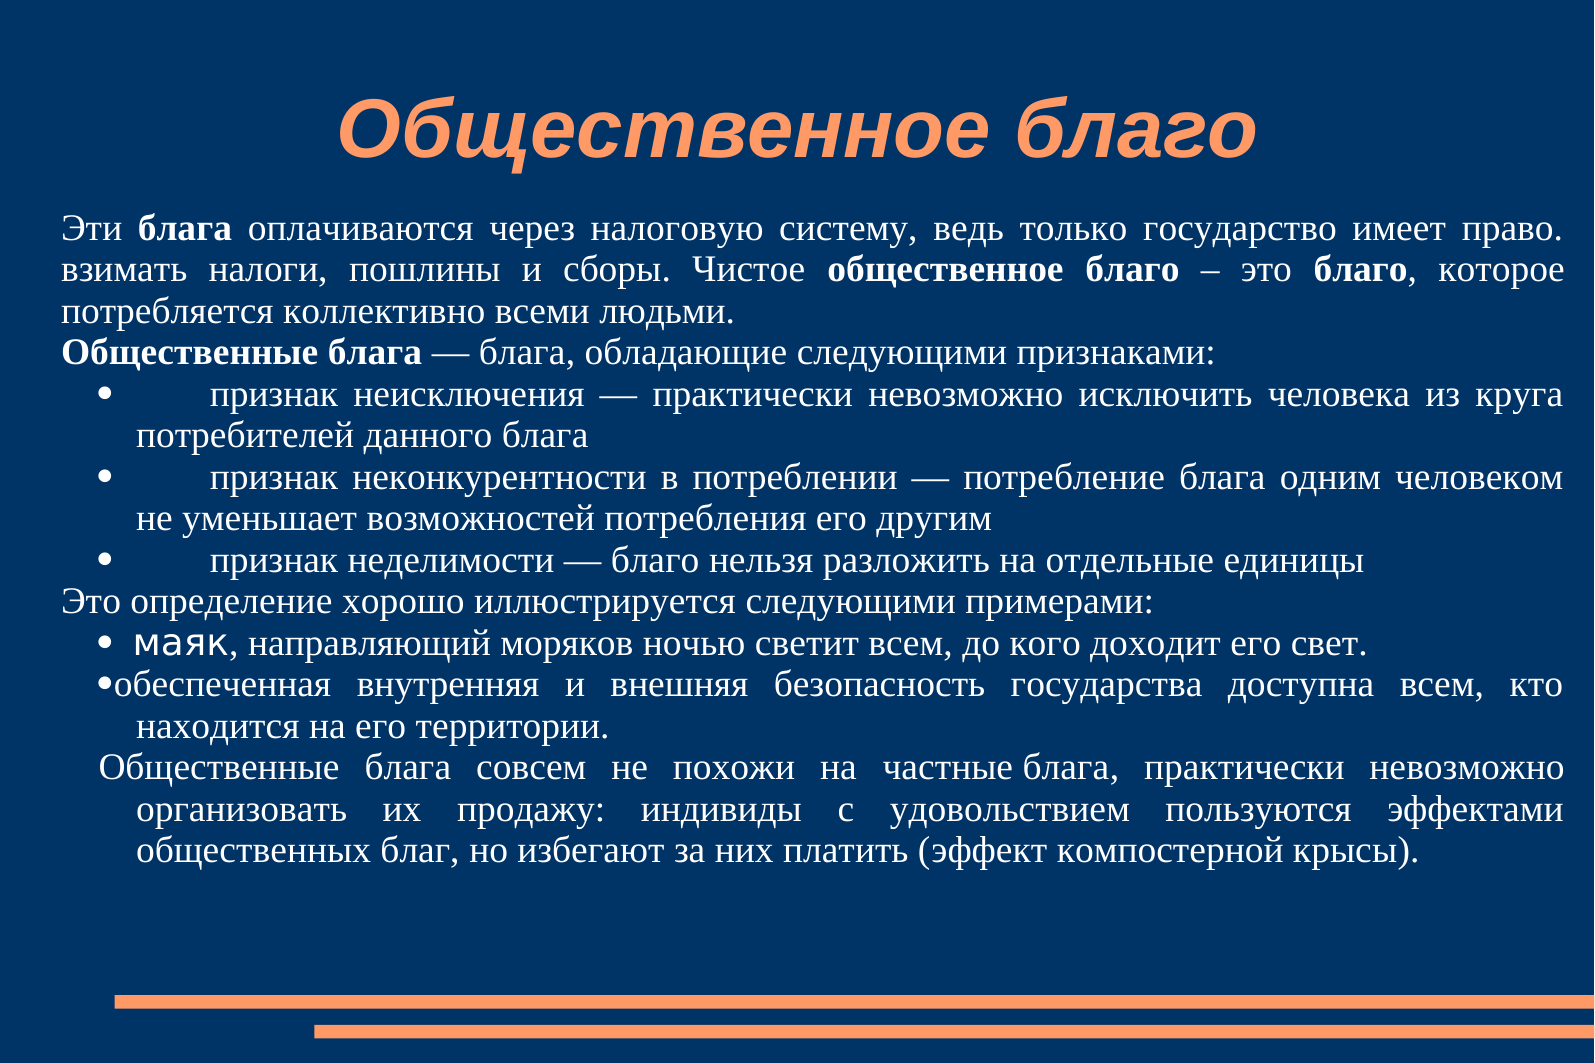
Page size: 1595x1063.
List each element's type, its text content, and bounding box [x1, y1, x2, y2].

list Эти блага оплачиваются через налоговую систему, ведь только государство имеет право. взимать налоги, пошлины и сборы. Чистое общественное благо – это благо, которое потребляется коллективно всеми людьми. Общественные блага — блага, обладающие следующими признаками: · признак неисключения — практически невозможно исключить человека из круга потребителей данного блага · признак неконкурентности в потреблении — потребление блага одним человеком не уменьшает возможностей потребления его другим · признак неделимости — благо нельзя разложить на отдельные единицы Это определение хорошо иллюстрируется следующими примерами: · маяк, направляющий моряков ночью светит всем, до кого доходит его свет. ·обеспеченная внутренняя и внешняя безопасность государства доступна всем, кто находится на его территории. Общественные блага совсем не похожи на частные блага, практически невозможно организовать их продажу: индивиды с удовольствием пользуются эффектами общественных благ, но избегают за них платить (эффект компостерной крысы). [61, 206, 1565, 911]
title Общественное благо [117, 47, 1479, 206]
